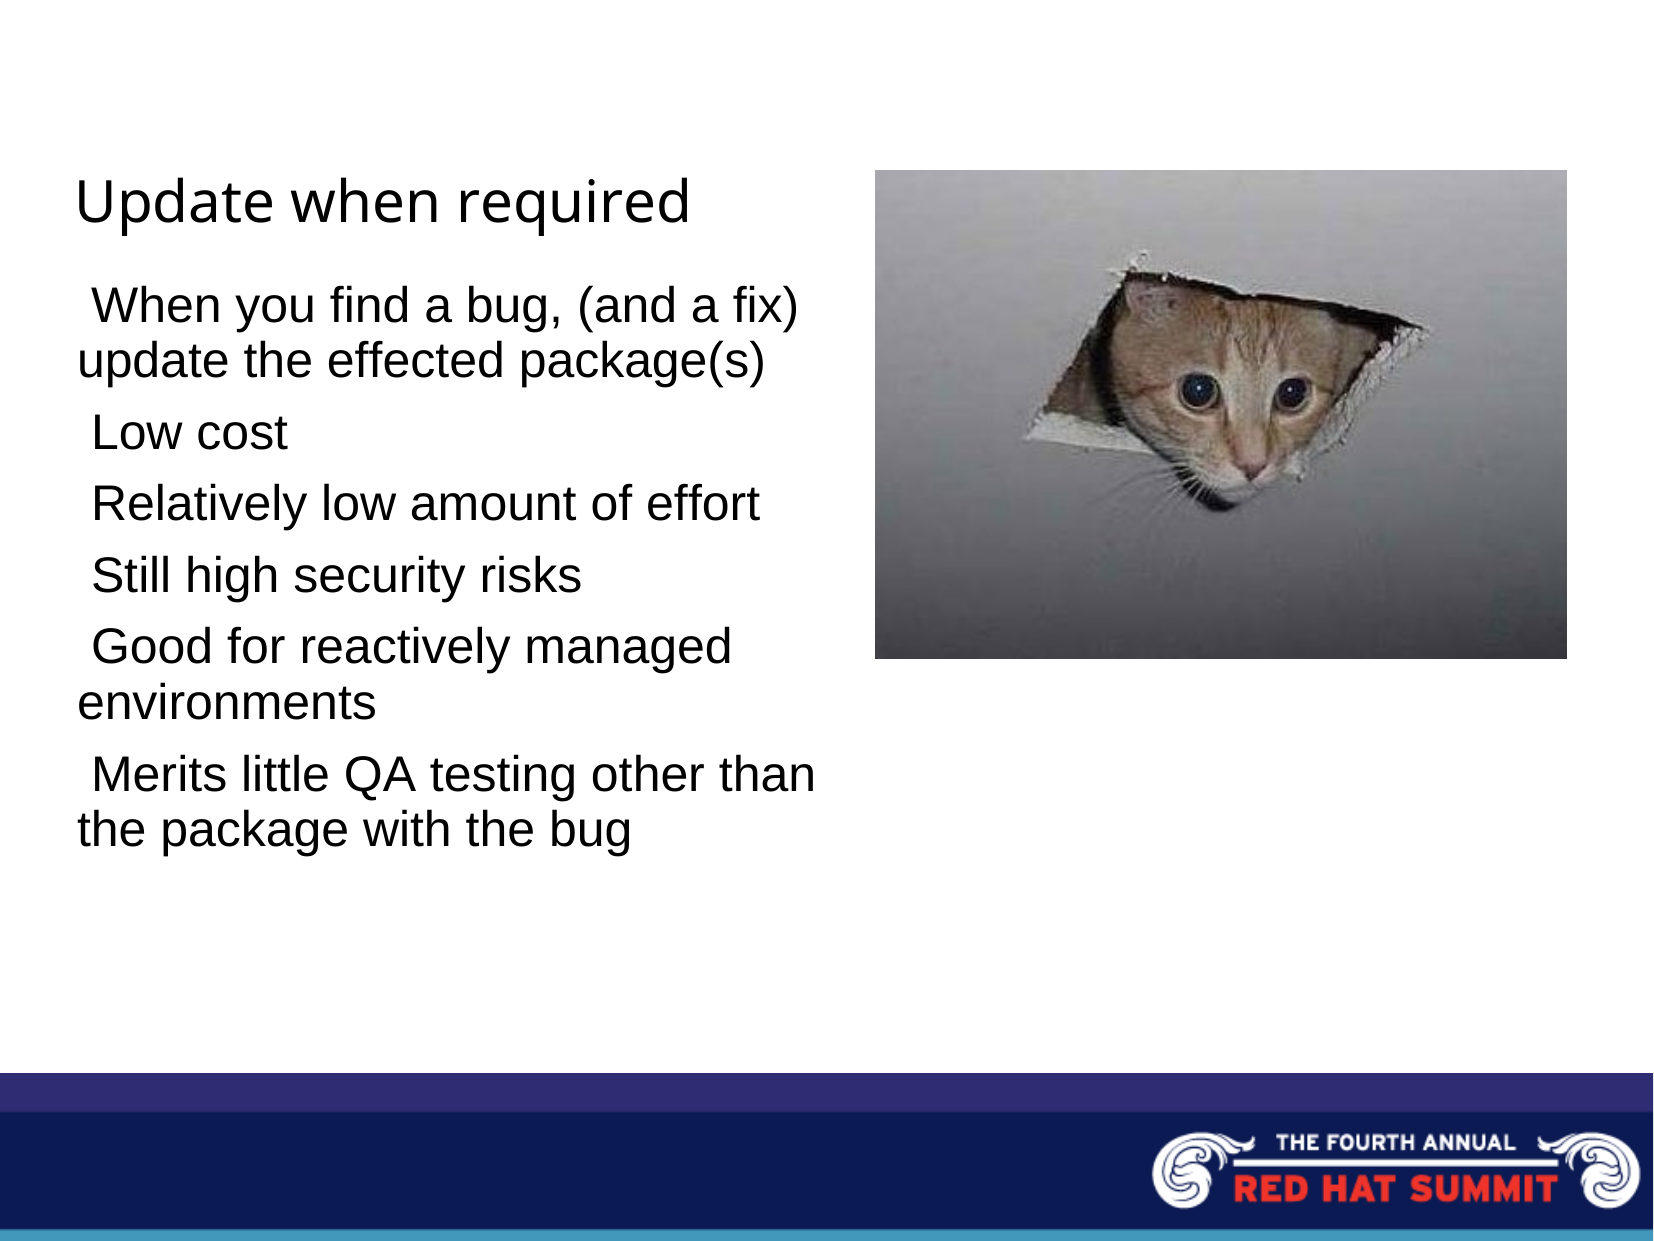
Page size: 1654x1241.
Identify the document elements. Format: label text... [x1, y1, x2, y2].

title Update when required [74, 140, 1506, 259]
picture [0, 1073, 1654, 1241]
picture [875, 170, 1567, 659]
list When you find a bug, (and a fix) update the effected package(s) Low cost Relatively low amount of effort Still high security risks Good for reactively managed environments Merits little QA testing other than the package with the bug [77, 276, 847, 1186]
